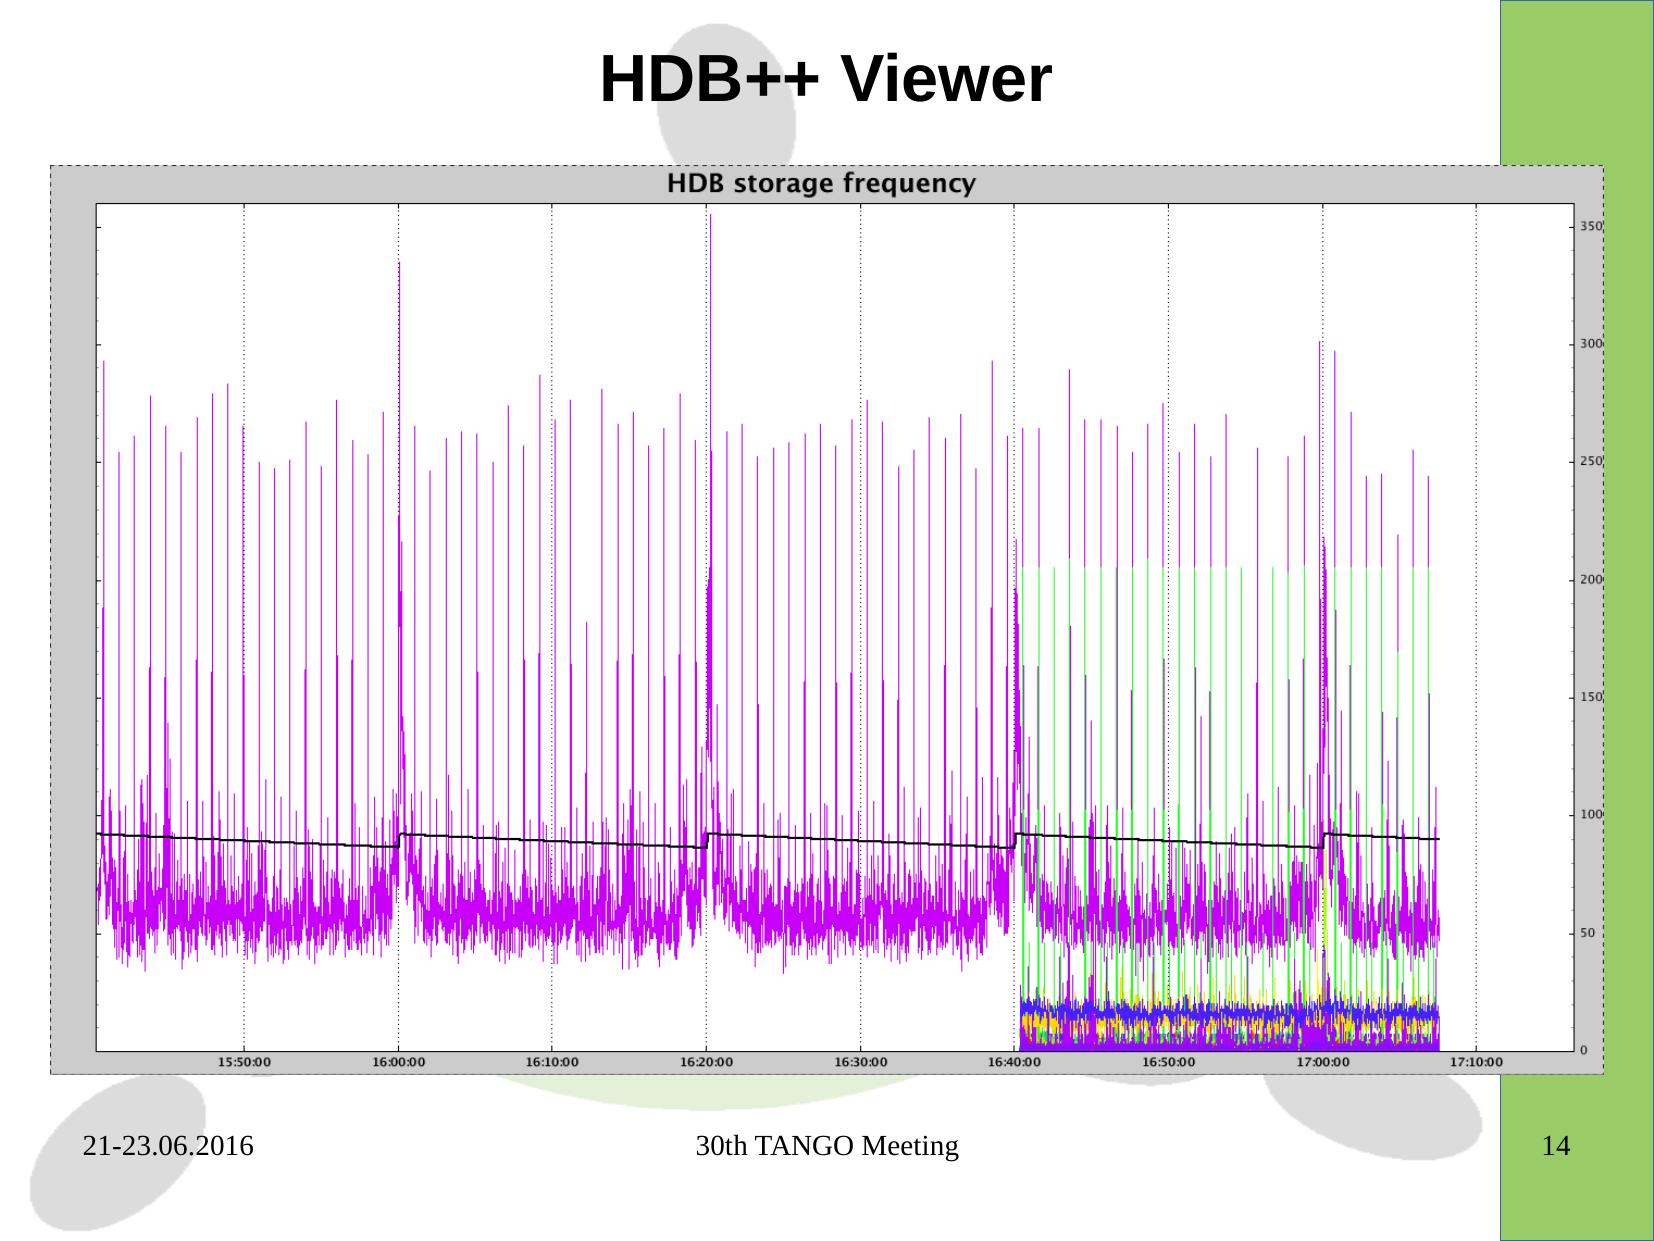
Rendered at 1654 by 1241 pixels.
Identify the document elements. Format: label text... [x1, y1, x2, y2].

text_box HDB++ Viewer [339, 33, 1315, 123]
picture [0, 1, 1604, 1241]
